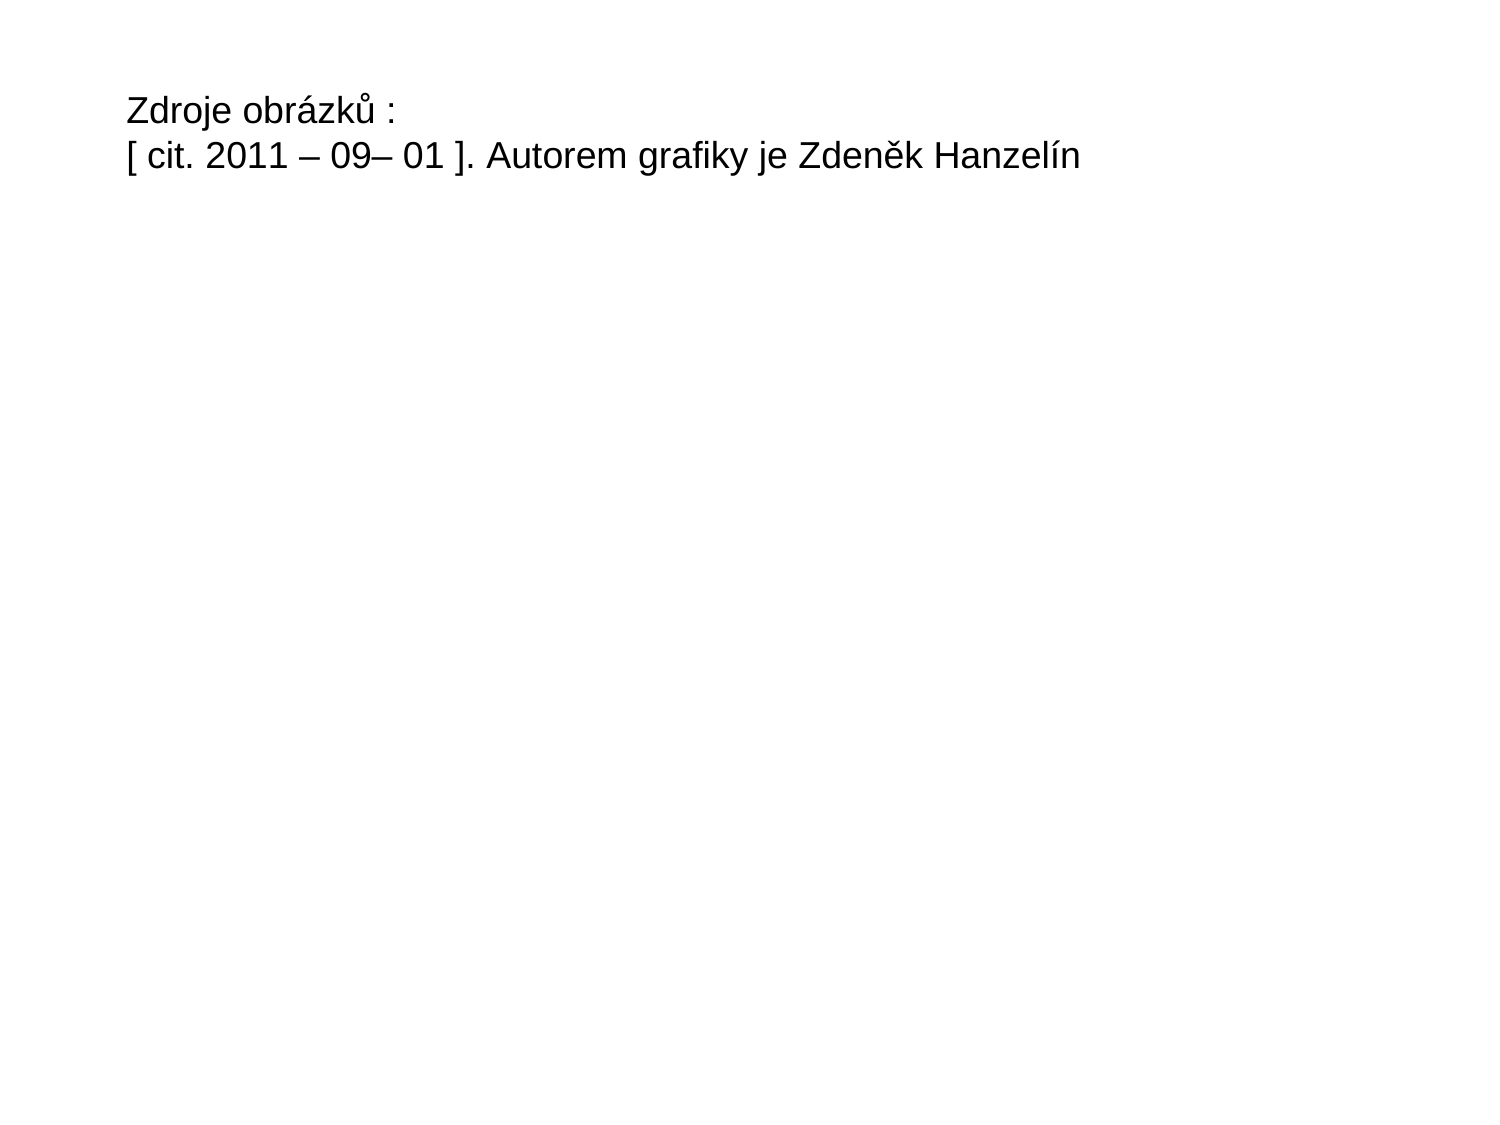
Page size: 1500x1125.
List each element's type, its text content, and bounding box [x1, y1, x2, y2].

text_box Zdroje obrázků : [ cit. 2011 – 09– 01 ]. Autorem grafiky je Zdeněk Hanzelín [111, 78, 1097, 184]
